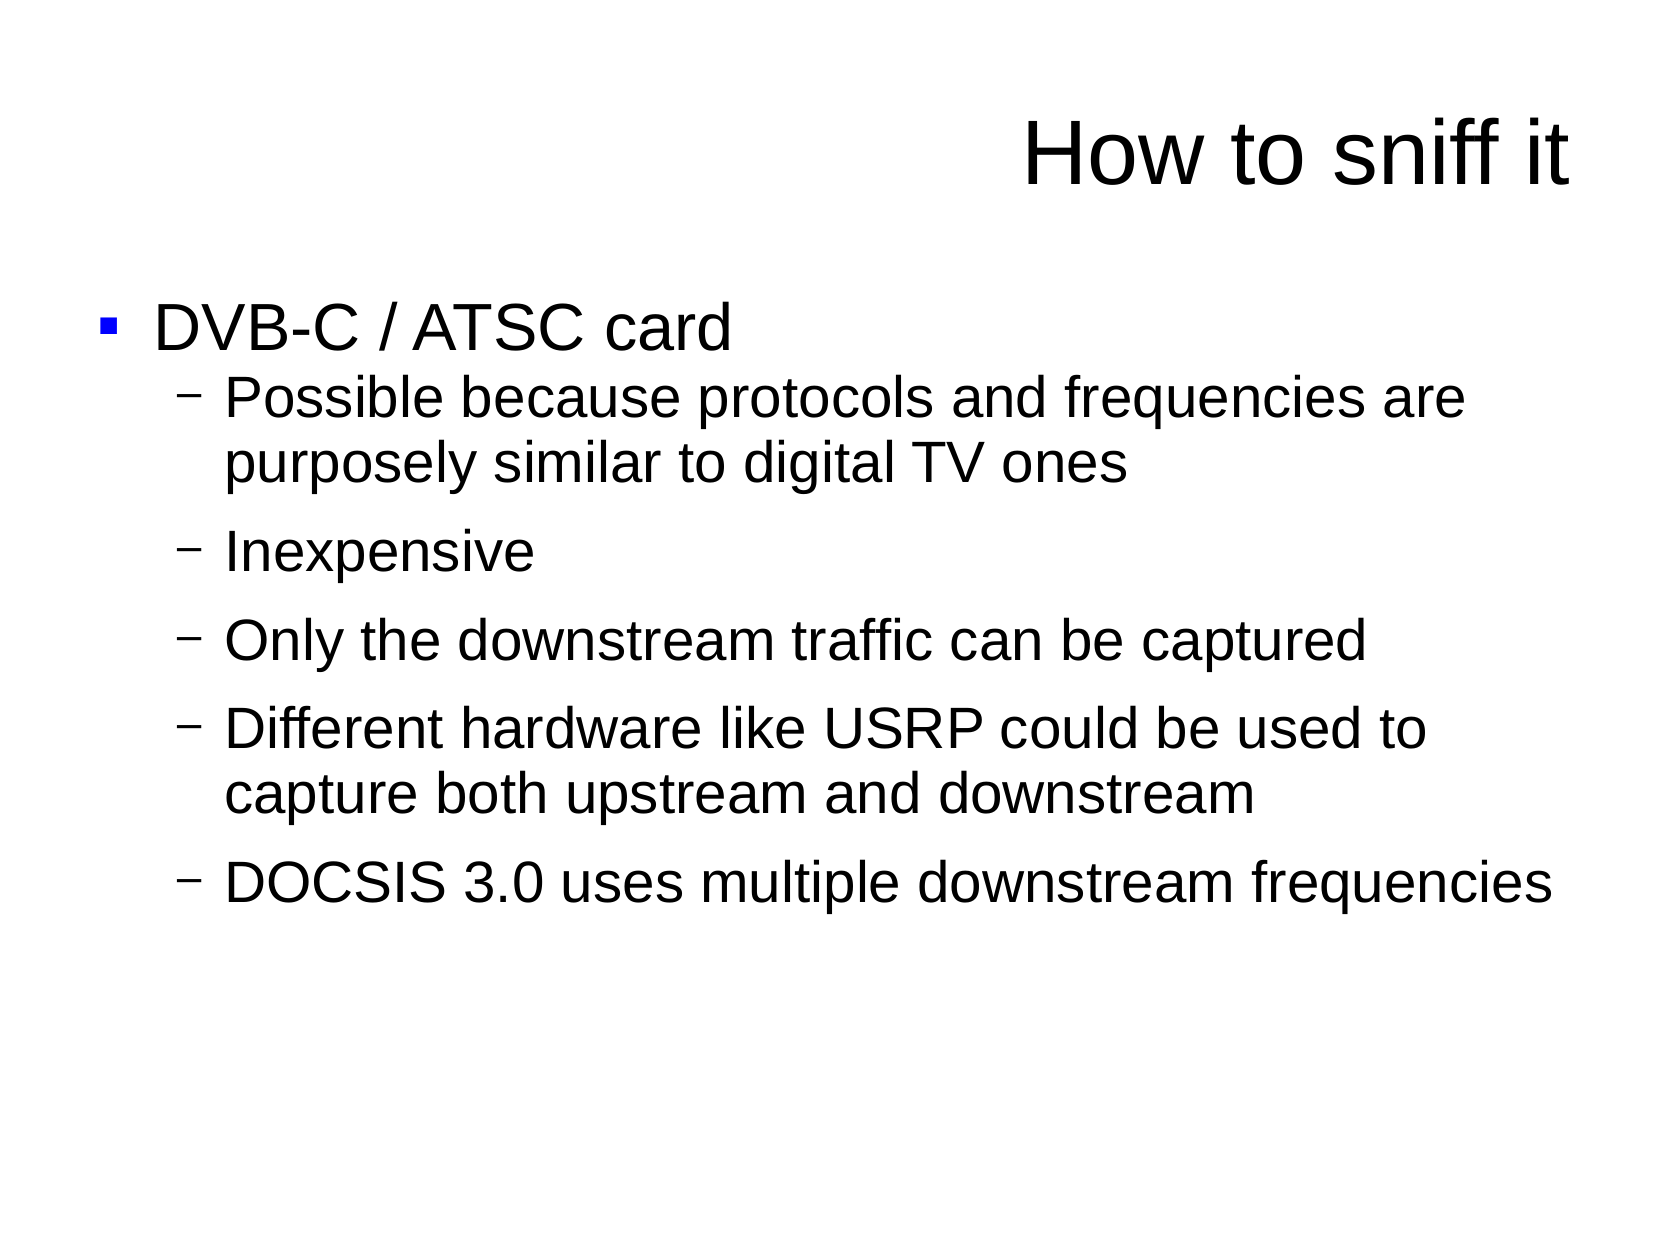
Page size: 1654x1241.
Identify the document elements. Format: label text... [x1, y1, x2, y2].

list DVB-C / ATSC card Possible because protocols and frequencies are purposely similar to digital TV ones Inexpensive Only the downstream traffic can be captured Different hardware like USRP could be used to capture both upstream and downstream DOCSIS 3.0 uses multiple downstream frequencies [82, 290, 1571, 1109]
title How to sniff it [82, 49, 1571, 257]
